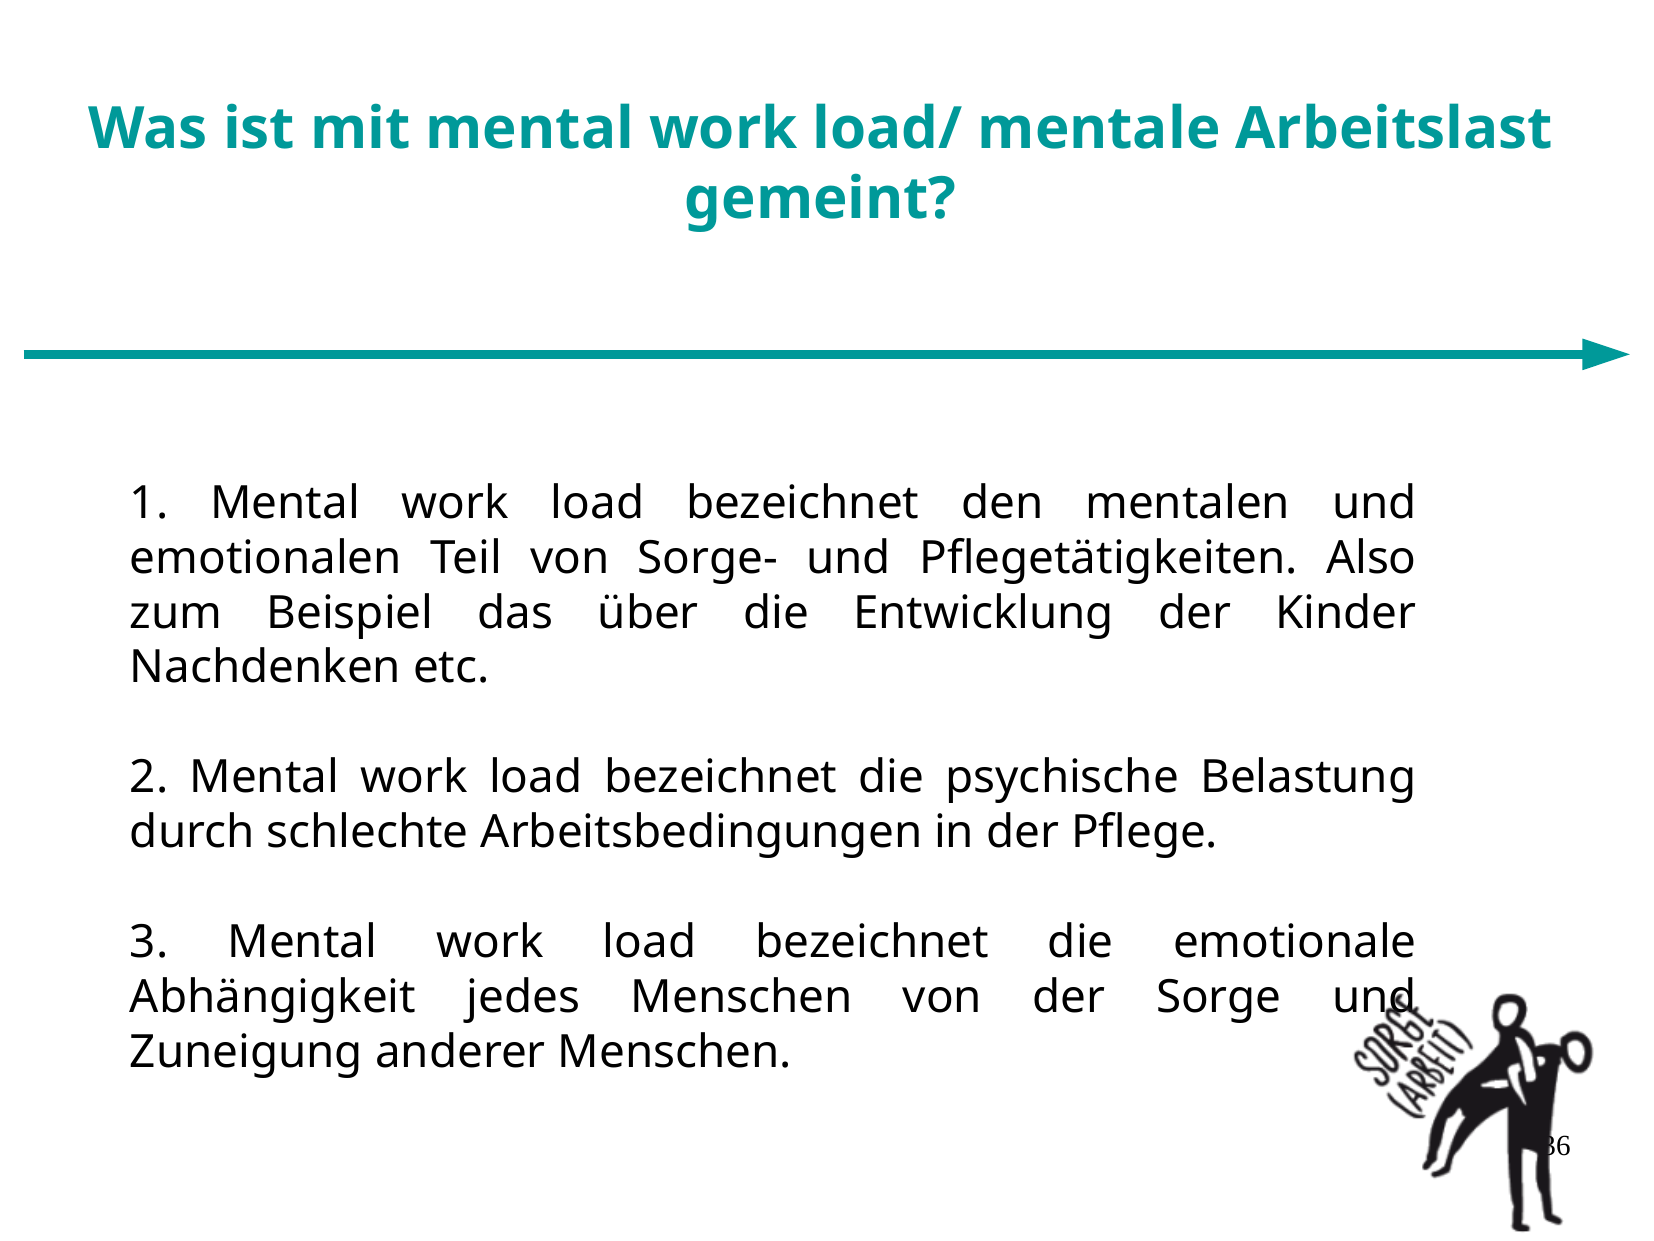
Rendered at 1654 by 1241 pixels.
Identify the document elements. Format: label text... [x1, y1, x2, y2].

picture [1281, 925, 1654, 1241]
list 1. Mental work load bezeichnet den mentalen und emotionalen Teil von Sorge- und Pflegetätigkeiten. Also zum Beispiel das über die Entwicklung der Kinder Nachdenken etc. 2. Mental work load bezeichnet die psychische Belastung durch schlechte Arbeitsbedingungen in der Pflege. 3. Mental work load bezeichnet die emotionale Abhängigkeit jedes Menschen von der Sorge und Zuneigung anderer Menschen. [129, 472, 1418, 1229]
title Was ist mit mental work load/ mentale Arbeitslast gemeint? [35, 7, 1607, 308]
